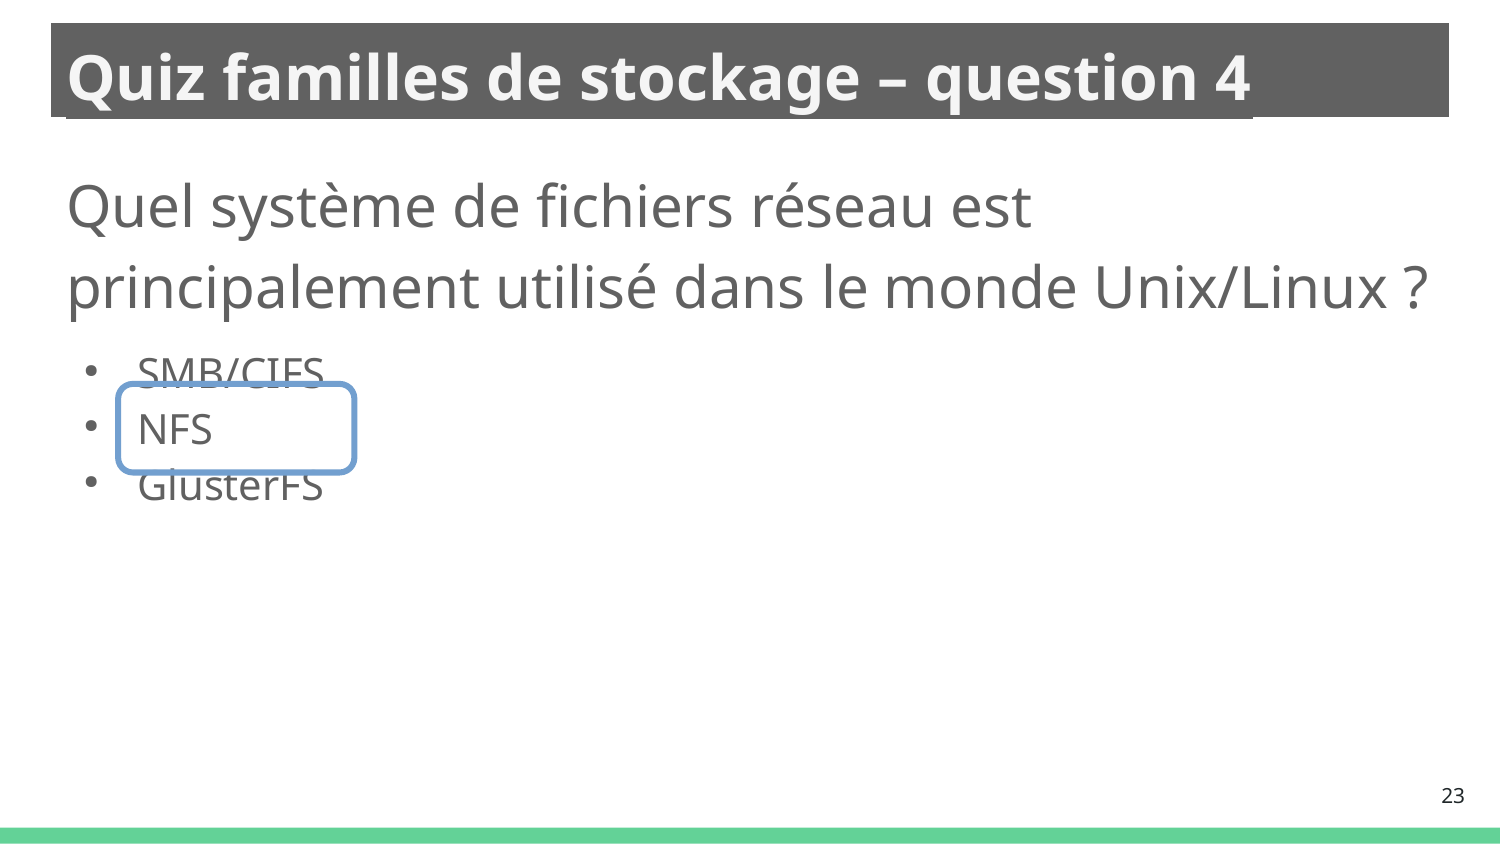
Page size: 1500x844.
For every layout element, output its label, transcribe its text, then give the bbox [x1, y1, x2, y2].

title Quiz familles de stockage – question 4 [51, 23, 1449, 117]
list Quel système de fichiers réseau est principalement utilisé dans le monde Unix/Linux ? SMB/CIFS NFS GlusterFS [51, 144, 1477, 621]
slide_number <numéro> [1389, 764, 1480, 830]
